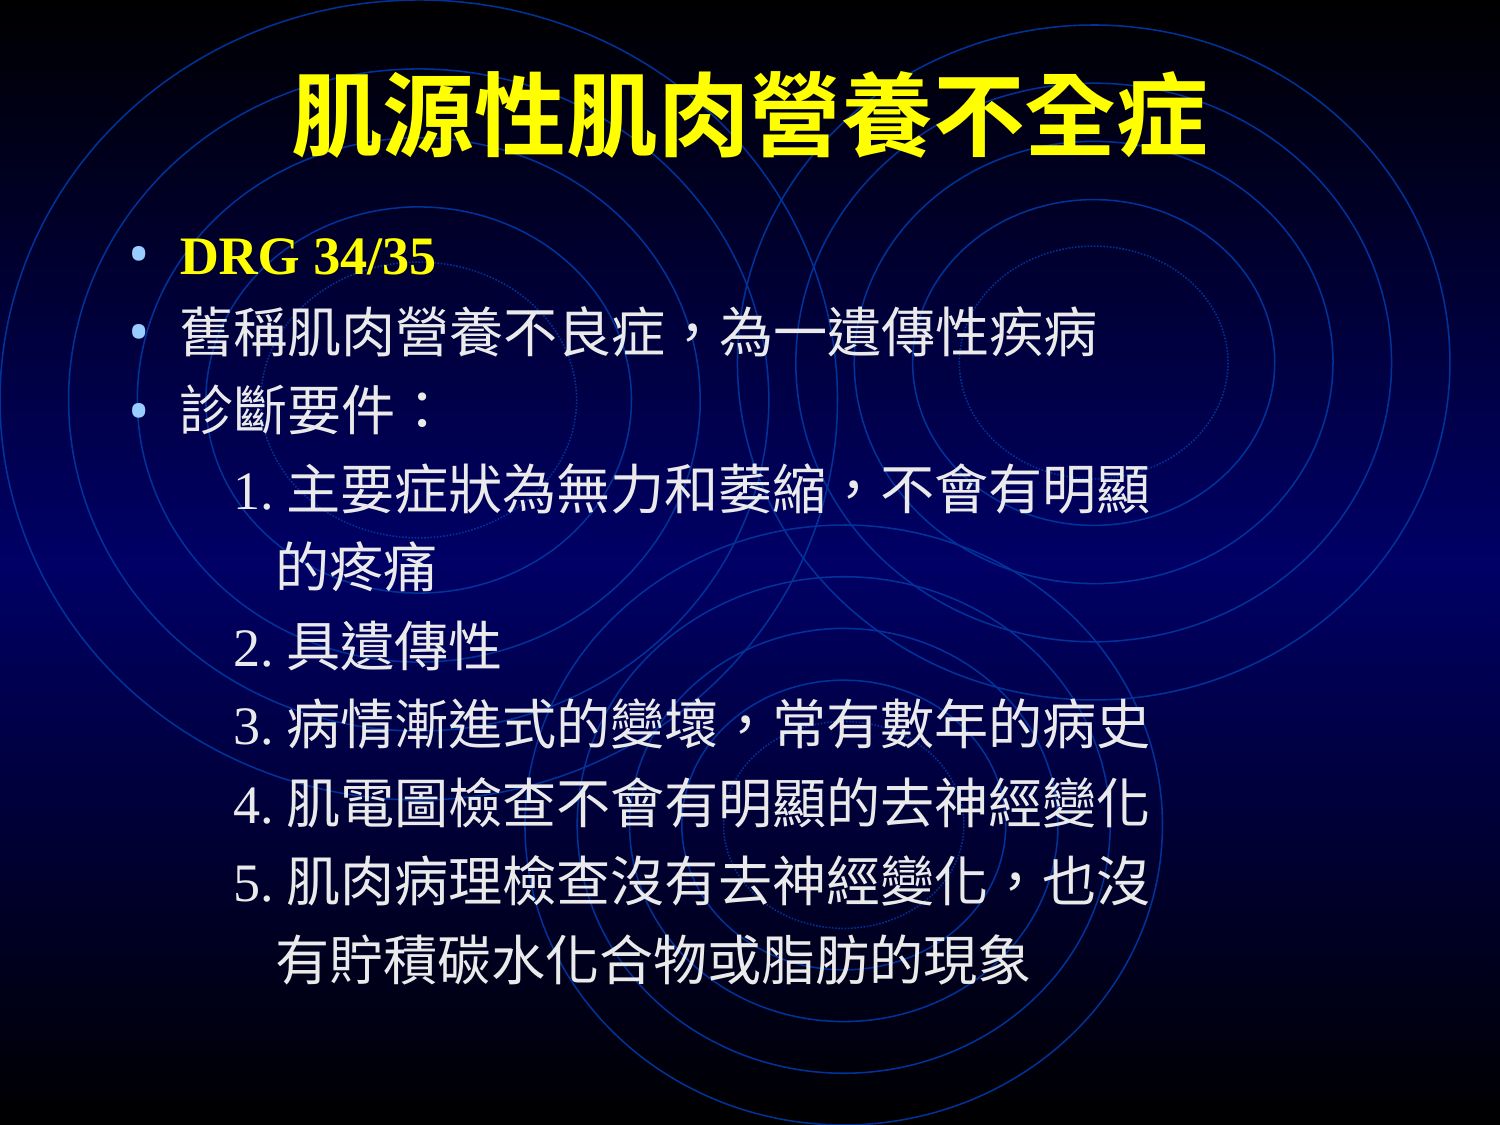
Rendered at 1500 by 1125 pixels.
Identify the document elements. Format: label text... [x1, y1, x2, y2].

list DRG 34/35 舊稱肌肉營養不良症，為一遺傳性疾病 診斷要件： 1.主要症狀為無力和萎縮，不會有明顯 的疼痛 2.具遺傳性 3.病情漸進式的變壞，常有數年的病史 4.肌電圖檢查不會有明顯的去神經變化 5.肌肉病理檢查沒有去神經變化，也沒 有貯積碳水化合物或脂肪的現象 [112, 212, 1388, 1000]
title 肌源性肌肉營養不全症 [112, 50, 1388, 176]
